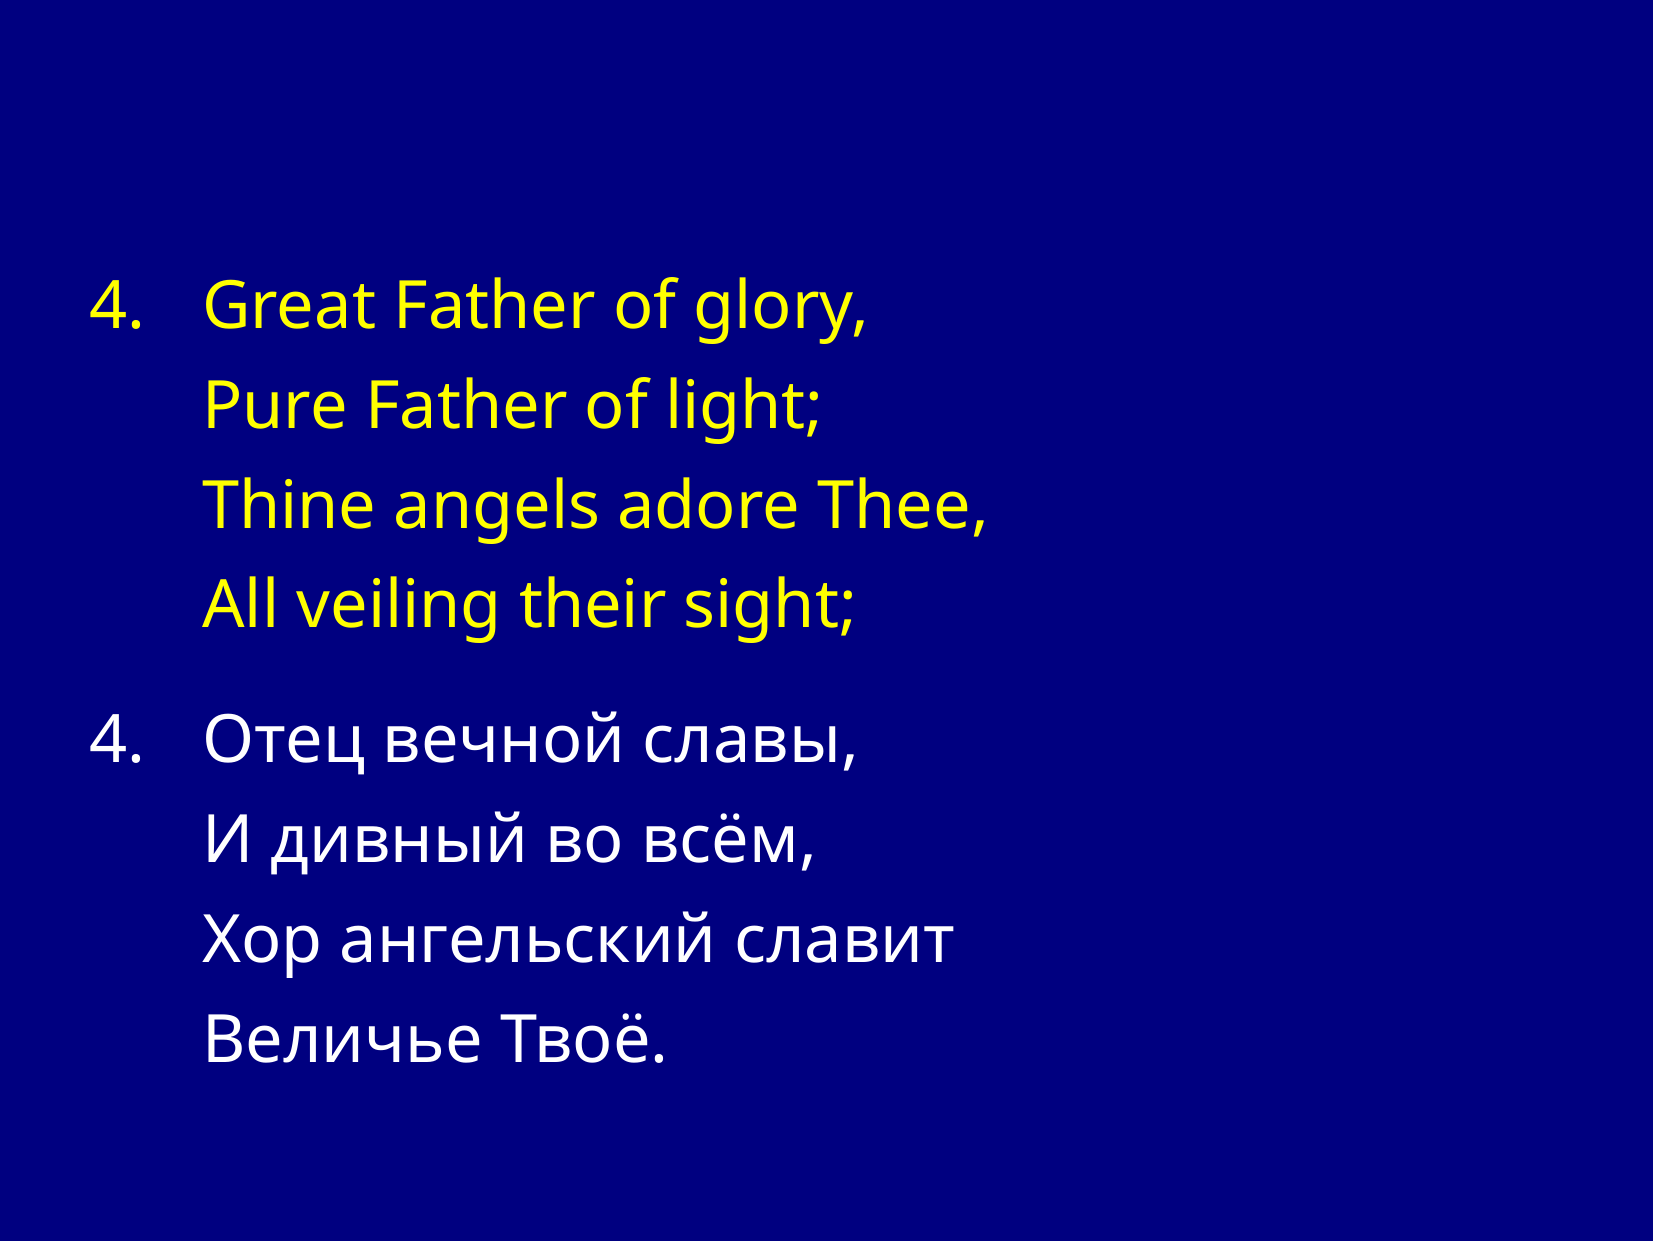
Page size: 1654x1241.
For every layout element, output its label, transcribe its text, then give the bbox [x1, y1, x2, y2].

text_box 4. Great Father of glory, Pure Father of light; Thine angels adore Thee, All veiling their sight; [75, 150, 1576, 638]
text_box 4. Отец вечной славы, И дивный во всём, Хор ангельский славит Величье Твоё. [75, 675, 1576, 1163]
